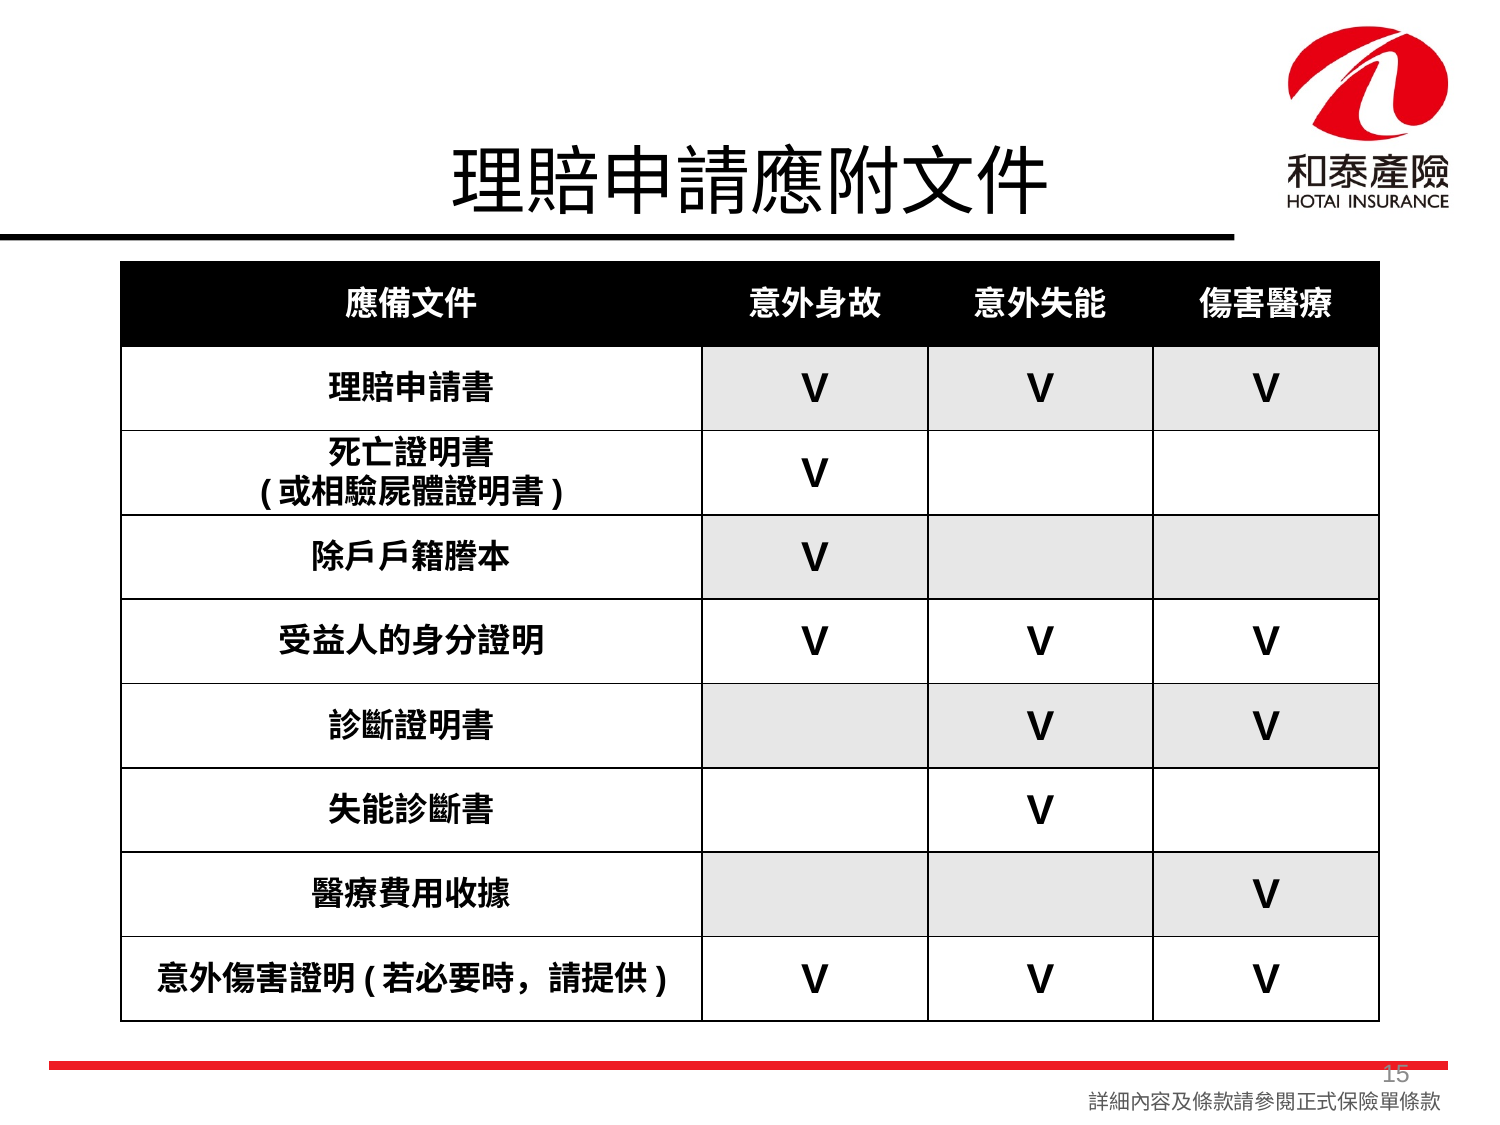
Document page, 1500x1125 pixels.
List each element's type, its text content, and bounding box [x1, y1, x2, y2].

table_cell 診斷證明書 [122, 684, 701, 767]
table_cell V [703, 347, 927, 430]
text_box 詳細內容及條款請參閱正式保險單條款 [501, 1081, 1456, 1122]
table_header 應備文件 [122, 263, 701, 345]
table_cell V [929, 937, 1152, 1020]
table_cell [703, 684, 927, 767]
table_cell V [1154, 347, 1378, 430]
table_cell 死亡證明書 (或相驗屍體證明書) [122, 431, 701, 514]
table_cell V [703, 431, 927, 514]
picture [1425, 1061, 1448, 1070]
slide_number [75, 1042, 425, 1103]
table_header 傷害醫療 [1154, 263, 1378, 345]
table_header 意外失能 [929, 263, 1152, 345]
table_cell [703, 853, 927, 936]
table_cell 意外傷害證明(若必要時，請提供) [122, 937, 701, 1020]
table_cell 除戶戶籍謄本 [122, 516, 701, 598]
table_cell V [703, 600, 927, 683]
table_cell [1154, 769, 1378, 851]
table_cell [1154, 431, 1378, 514]
table_cell V [703, 937, 927, 1020]
table_cell 受益人的身分證明 [122, 600, 701, 683]
table_cell [929, 431, 1152, 514]
list 理賠申請應附文件 [182, 120, 1318, 238]
table_cell 失能診斷書 [122, 769, 701, 851]
picture [49, 1061, 75, 1070]
table_cell [929, 516, 1152, 598]
table_cell V [929, 600, 1152, 683]
table_cell [703, 769, 927, 851]
table_cell V [1154, 684, 1378, 767]
table_cell 醫療費用收據 [122, 853, 701, 936]
table_header 意外身故 [703, 263, 927, 345]
table_cell V [1154, 853, 1378, 936]
slide_number <number> [1074, 1042, 1425, 1081]
picture [425, 1061, 1074, 1070]
table_cell [1154, 516, 1378, 598]
table_cell V [929, 684, 1152, 767]
table_cell V [703, 516, 927, 598]
table_cell 理賠申請書 [122, 347, 701, 430]
table_cell V [1154, 600, 1378, 683]
table_cell [929, 853, 1152, 936]
table_cell V [1154, 937, 1378, 1020]
picture [1256, 5, 1478, 227]
table_cell V [929, 769, 1152, 851]
table_cell V [929, 347, 1152, 430]
